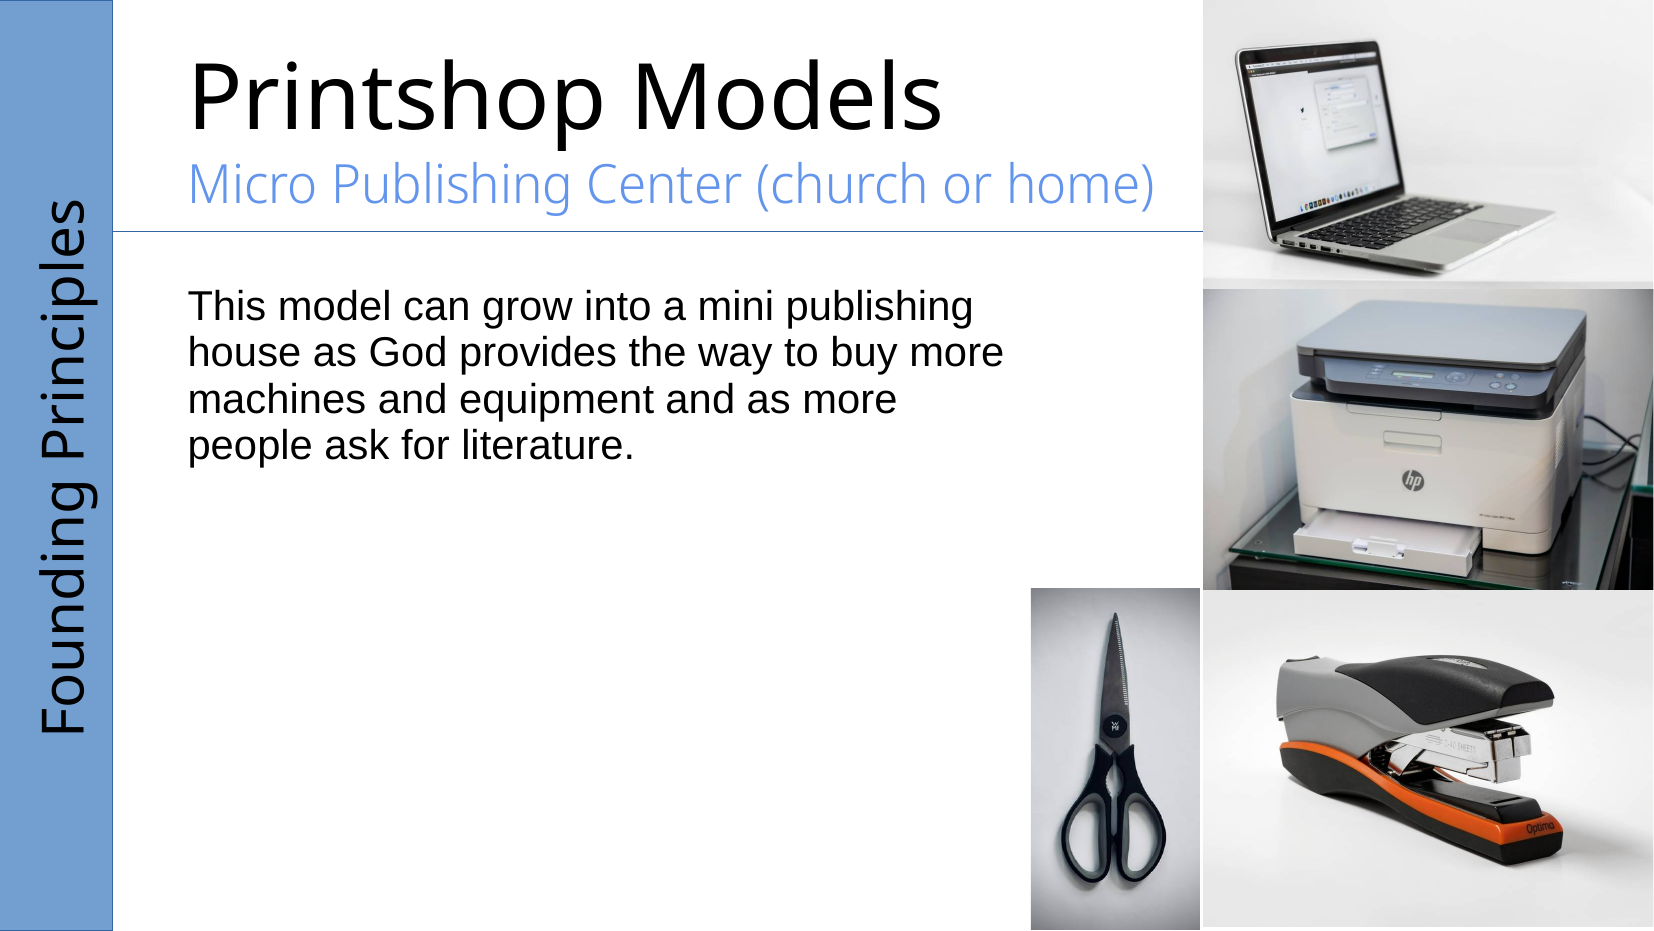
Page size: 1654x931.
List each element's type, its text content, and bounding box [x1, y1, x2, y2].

picture [1030, 588, 1200, 930]
title Printshop Models [187, 33, 1203, 125]
title Micro Publishing Center (church or home) [187, 232, 1203, 239]
subtitle This model can grow into a mini publishing house as God provides the way to buy more machines and equipment and as more people ask for literature. [187, 282, 1013, 887]
text_box Founding Principles [13, 37, 105, 901]
picture [1203, 0, 1654, 927]
text_box [0, 0, 113, 931]
title Micro Publishing Center (church or home) [187, 125, 1203, 231]
